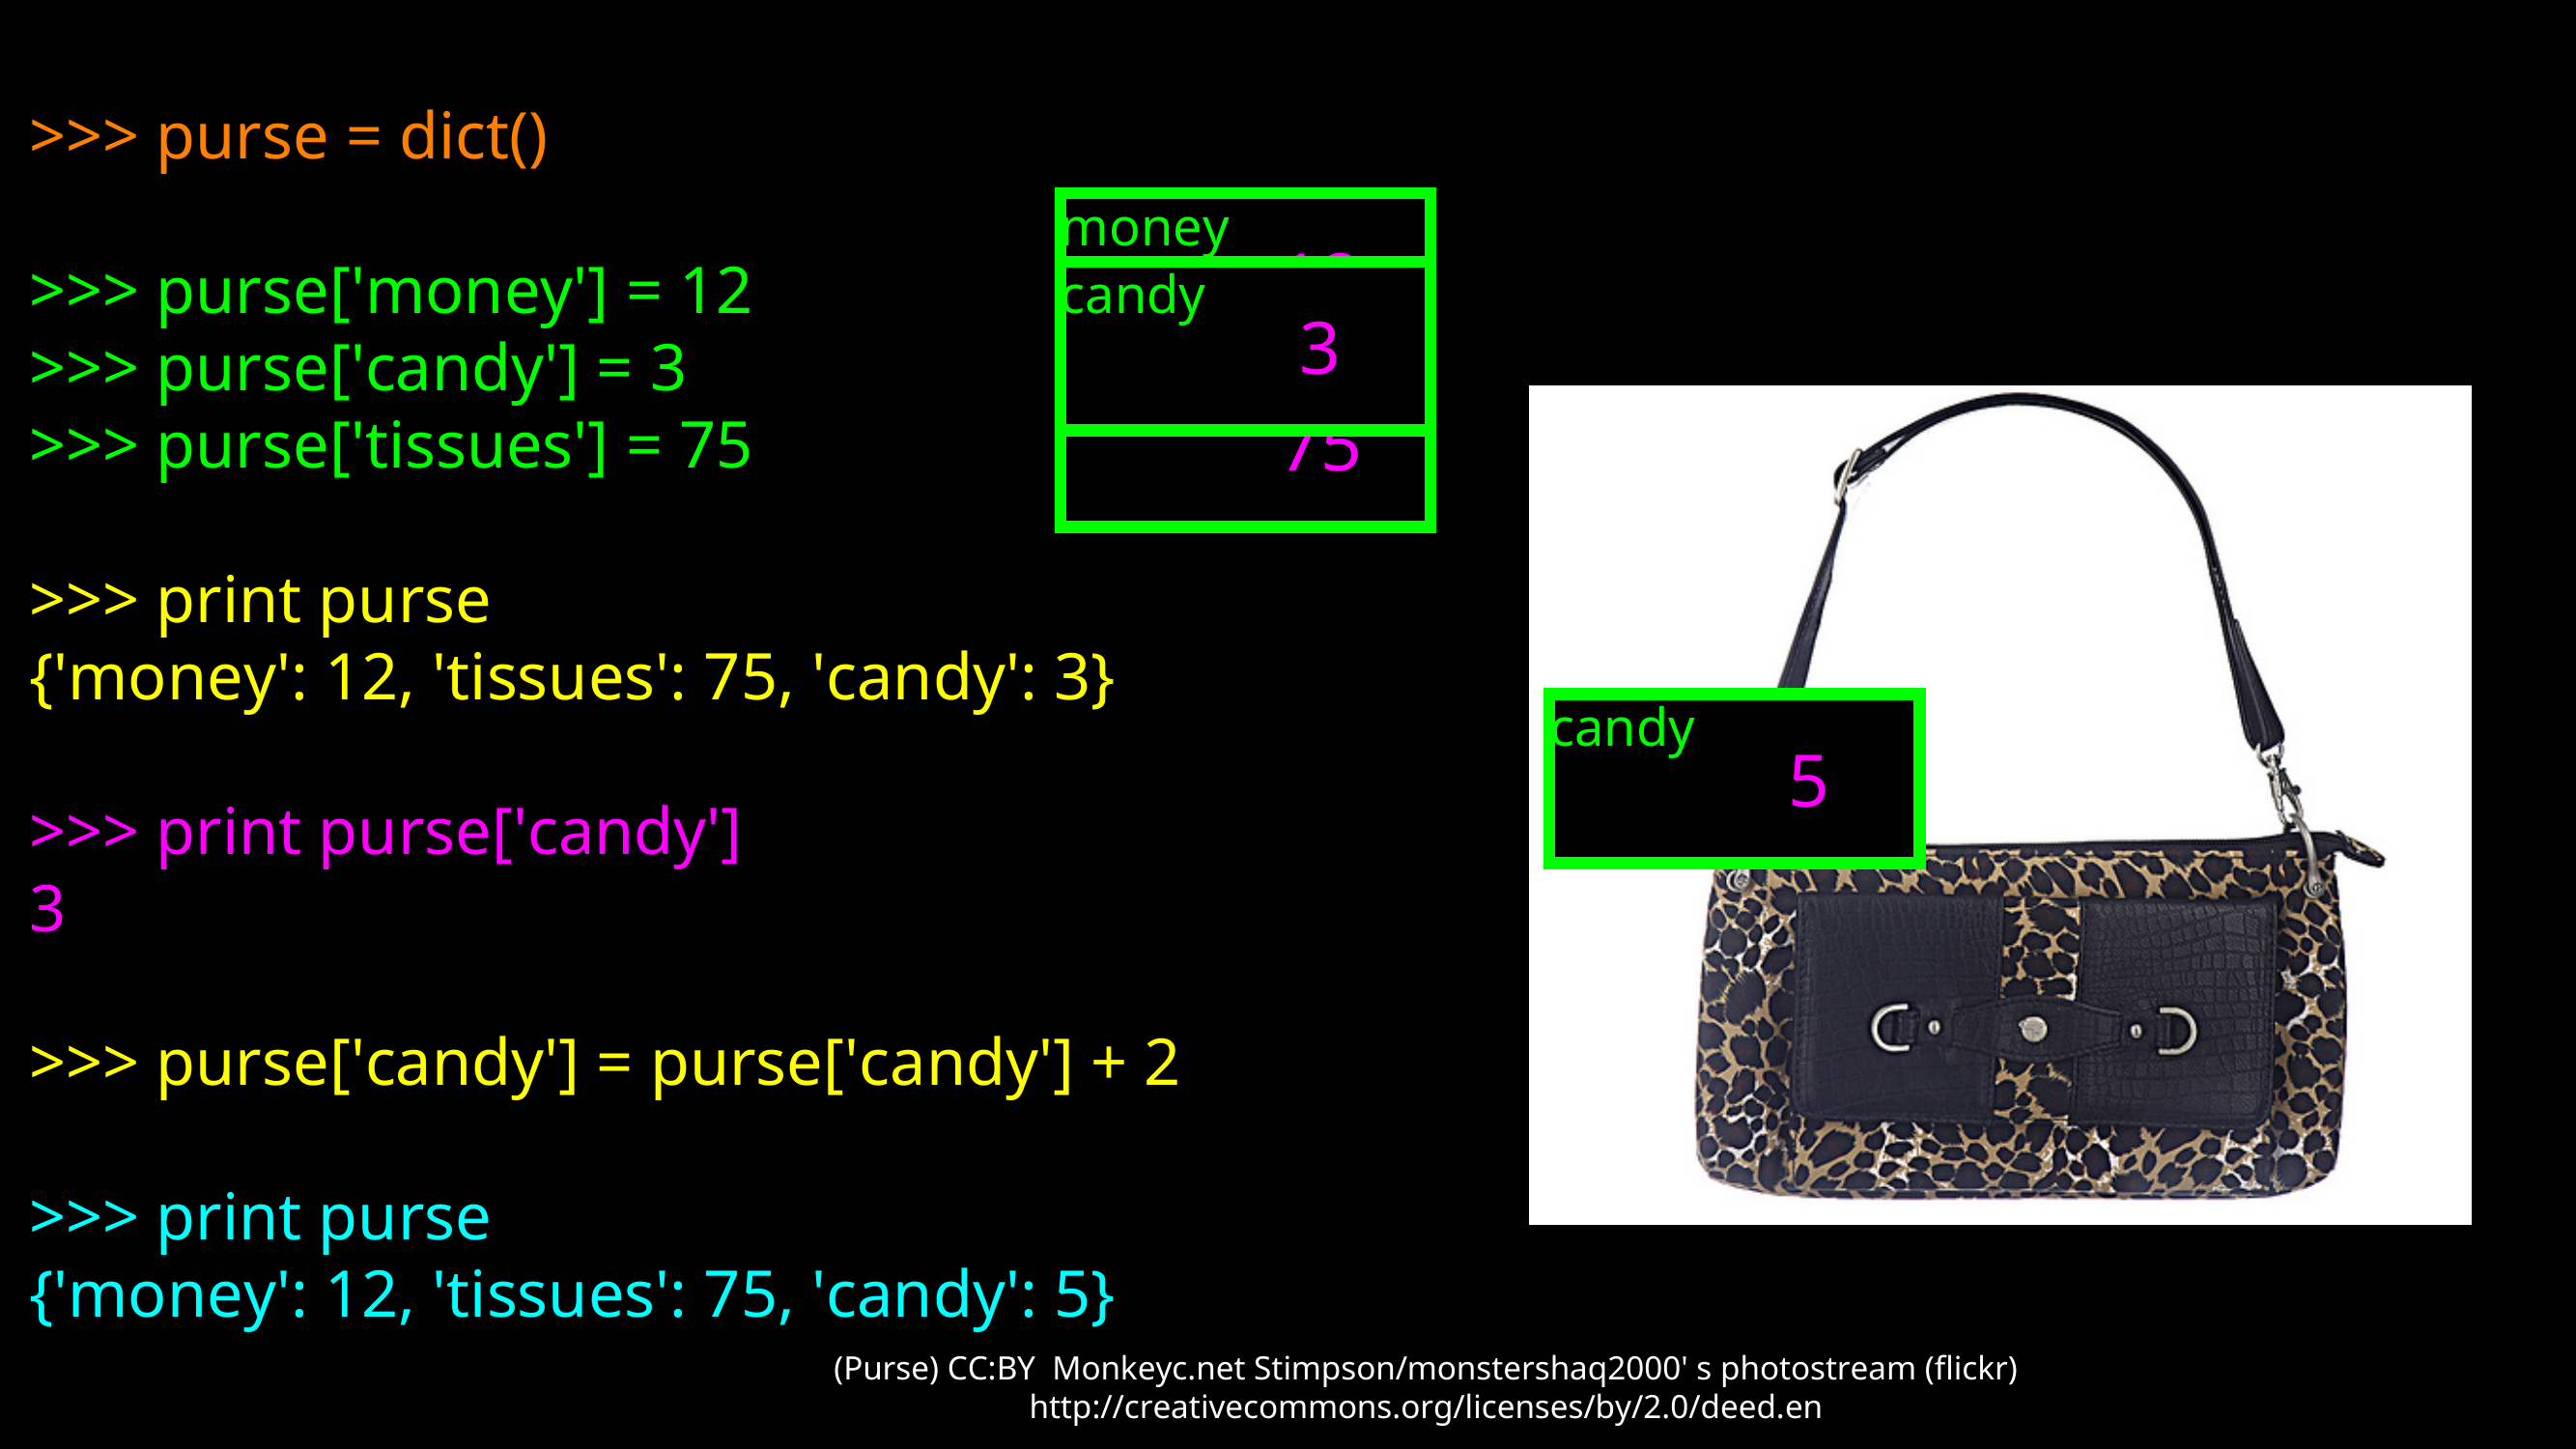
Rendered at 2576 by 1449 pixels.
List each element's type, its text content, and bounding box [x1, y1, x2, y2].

text_box candy [1060, 261, 1431, 431]
text_box tissues [1183, 431, 1431, 527]
text_box >>> purse = dict() >>> purse['money'] = 12 >>> purse['candy'] = 3 >>> purse['tissues'] = 75 >>> print purse {'money': 12, 'tissues': 75, 'candy': 3} >>> print purse['candy'] 3 >>> purse['candy'] = purse['candy'] + 2 >>> print purse {'money': 12, 'tissues': 75, 'candy': 5} [28, 94, 1183, 1331]
text_box 12 [1279, 233, 1363, 261]
picture [1529, 385, 2472, 1225]
text_box candy [1549, 694, 1920, 864]
text_box 3 [1299, 301, 1342, 389]
text_box money [1183, 192, 1431, 261]
text_box 5 [1788, 734, 1831, 822]
text_box (Purse) CC:BY Monkeyc.net Stimpson/monstershaq2000' s photostream (flickr) http://creativecommons.org/licenses/by/2.0/deed.en [671, 1340, 2182, 1433]
text_box 75 [1279, 431, 1363, 486]
